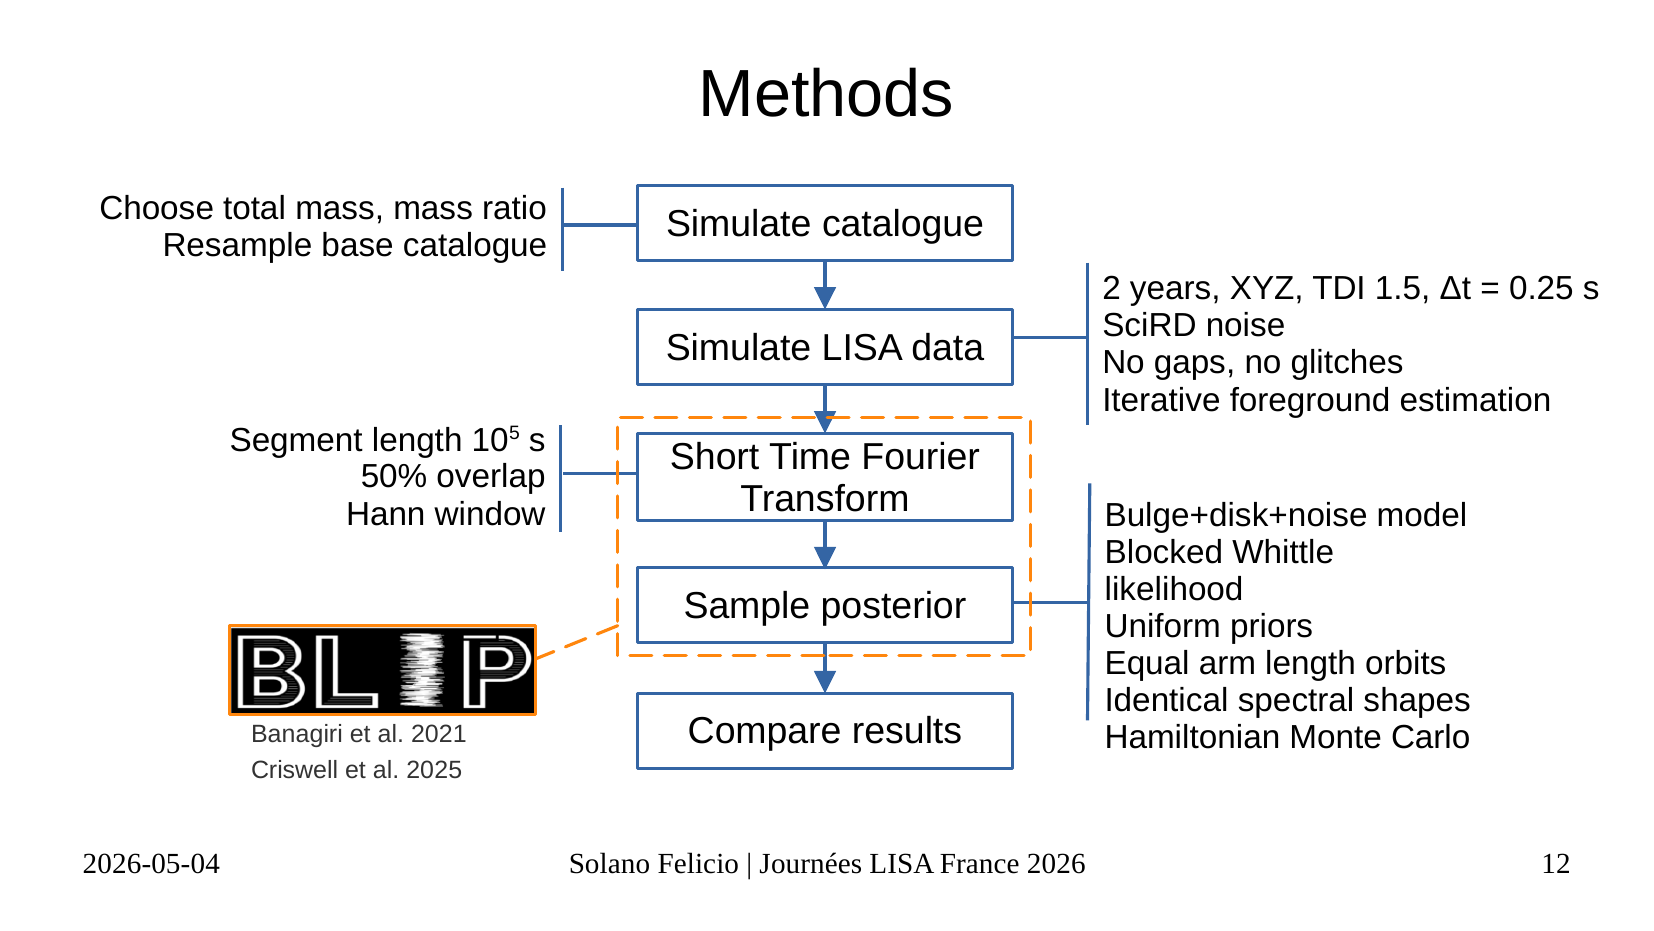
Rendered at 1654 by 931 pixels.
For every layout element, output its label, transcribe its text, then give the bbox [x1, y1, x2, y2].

text_box Compare results [637, 693, 1013, 769]
text_box 2 years, XYZ, TDI 1.5, Δt = 0.25 s SciRD noise No gaps, no glitches Iterative foreground estimation [1087, 262, 1615, 426]
text_box Simulate catalogue [637, 185, 1013, 261]
text_box Criswell et al. 2025 [236, 747, 526, 791]
text_box Choose total mass, mass ratio Resample base catalogue [85, 182, 563, 272]
text_box Bulge+disk+noise model Blocked Whittle likelihood Uniform priors Equal arm length orbits Identical spectral shapes Hamiltonian Monte Carlo [1089, 489, 1497, 727]
text_box Banagiri et al. 2021 [236, 712, 526, 747]
picture [230, 627, 535, 713]
text_box Simulate LISA data [637, 309, 1013, 385]
title Methods [82, 37, 1571, 151]
text_box Segment length 105 s 50% overlap Hann window [215, 413, 561, 540]
text_box Sample posterior [637, 567, 1013, 643]
text_box Short Time Fourier Transform [637, 433, 1013, 521]
